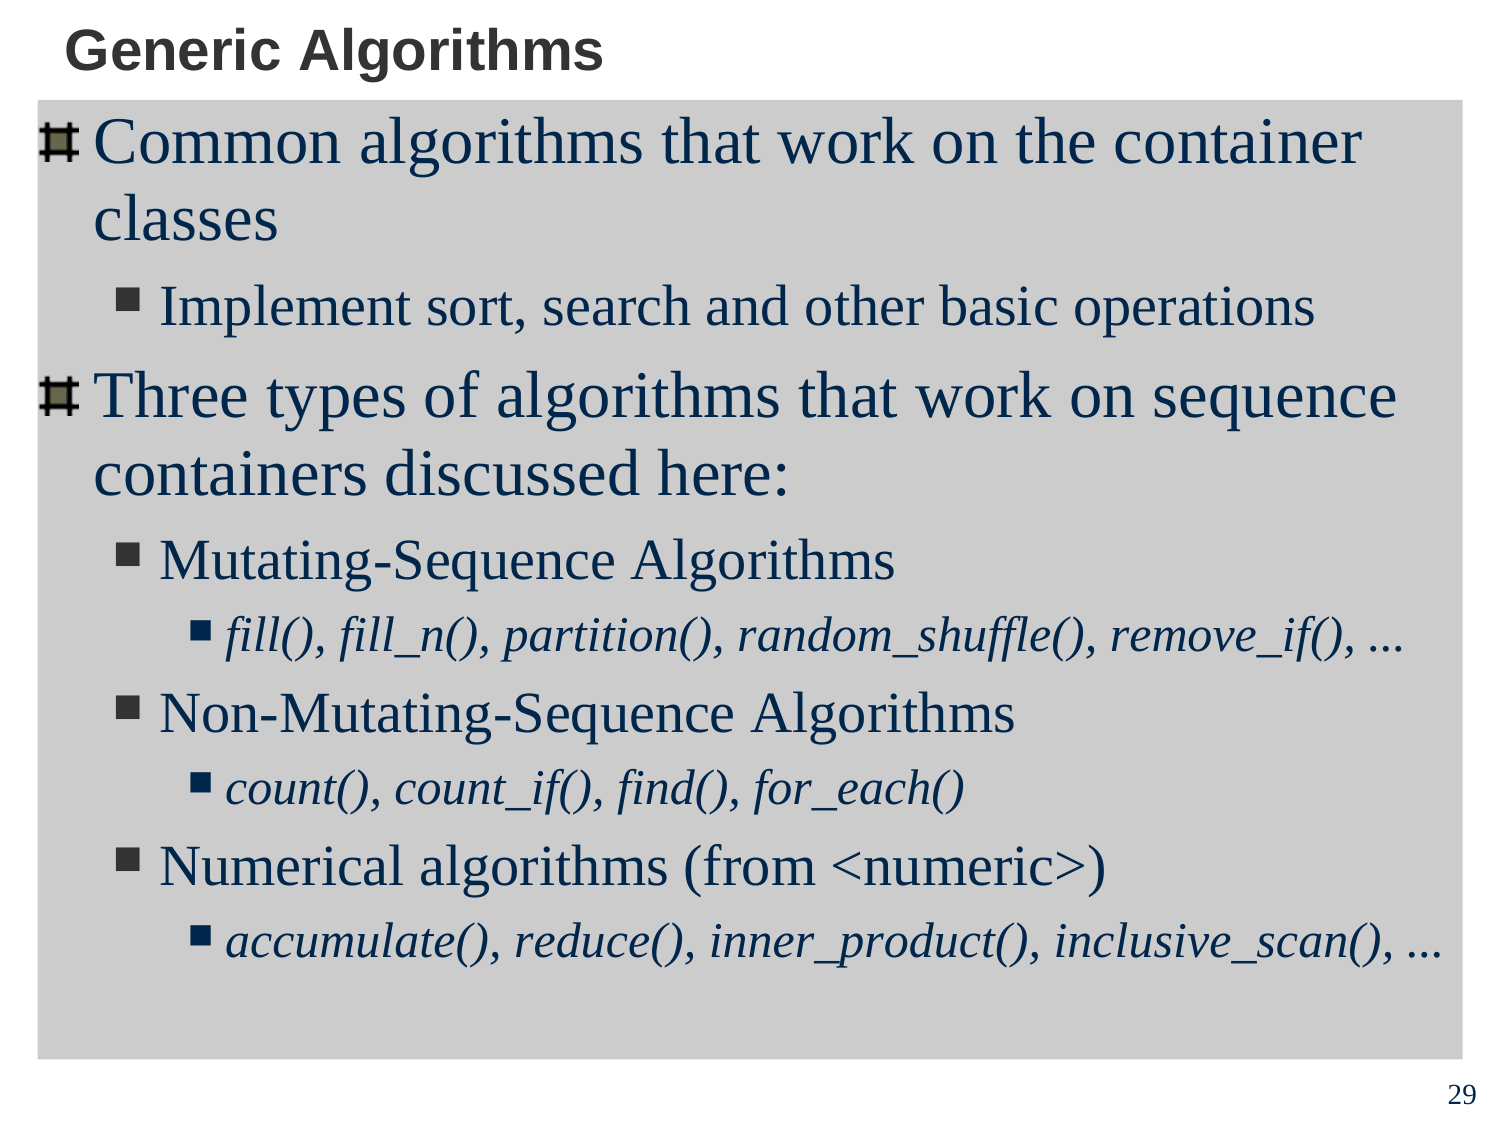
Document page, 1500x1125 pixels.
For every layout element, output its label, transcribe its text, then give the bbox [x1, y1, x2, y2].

list Common algorithms that work on the container classes Implement sort, search and other basic operations Three types of algorithms that work on sequence containers discussed here: Mutating-Sequence Algorithms fill(), fill_n(), partition(), random_shuffle(), remove_if(), ... Non-Mutating-Sequence Algorithms count(), count_if(), find(), for_each() Numerical algorithms (from <numeric>) accumulate(), reduce(), inner_product(), inclusive_scan(), ... [37, 99, 1463, 1060]
title Generic Algorithms [50, 0, 1450, 91]
